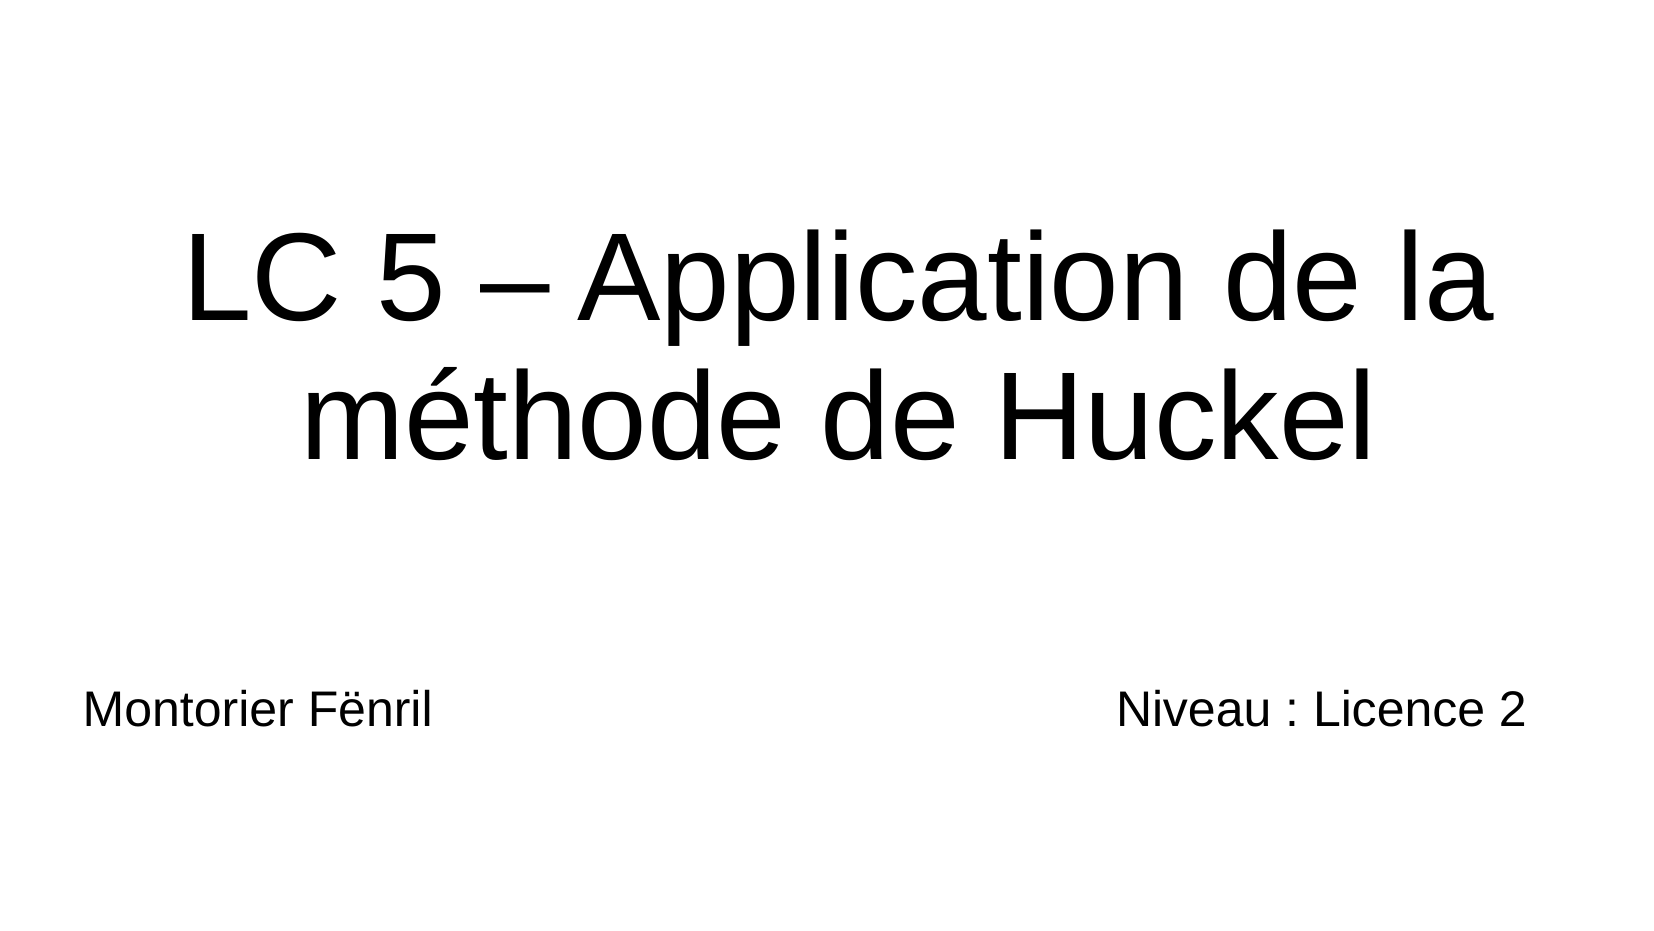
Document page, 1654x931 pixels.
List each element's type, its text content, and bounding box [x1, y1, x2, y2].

subtitle Montorier Fënril Niveau : Licence 2 [82, 661, 1571, 758]
title LC 5 – Application de la méthode de Huckel [94, 136, 1583, 557]
